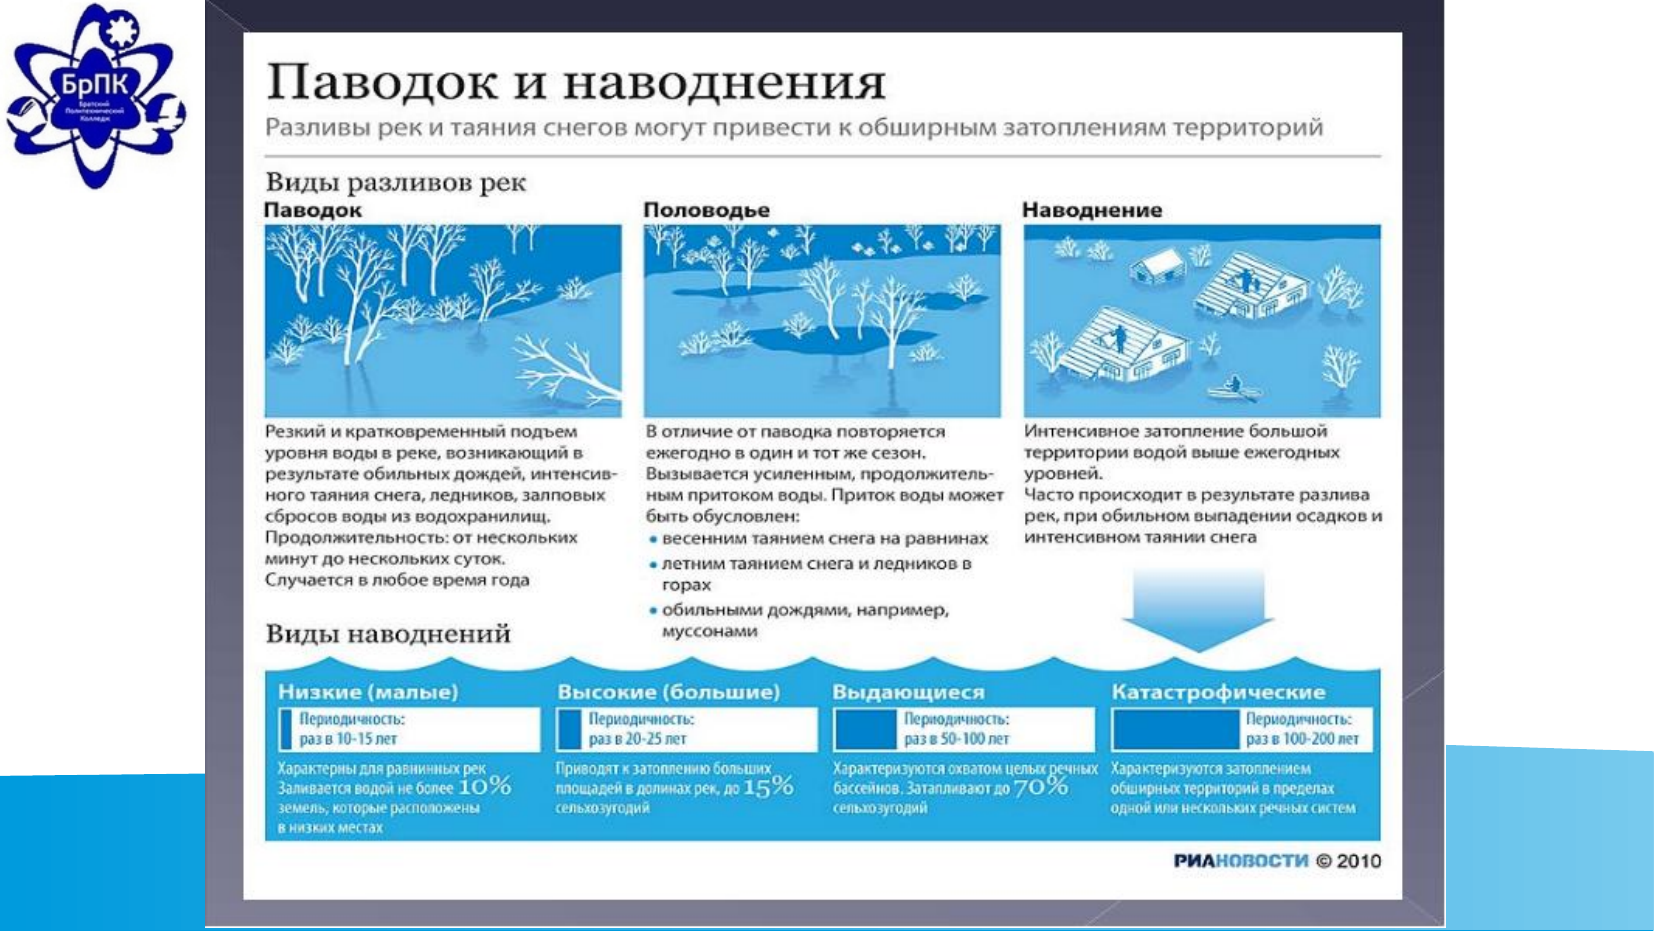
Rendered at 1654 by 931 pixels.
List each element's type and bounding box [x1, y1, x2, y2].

picture [205, 0, 1446, 928]
picture [0, 0, 193, 193]
